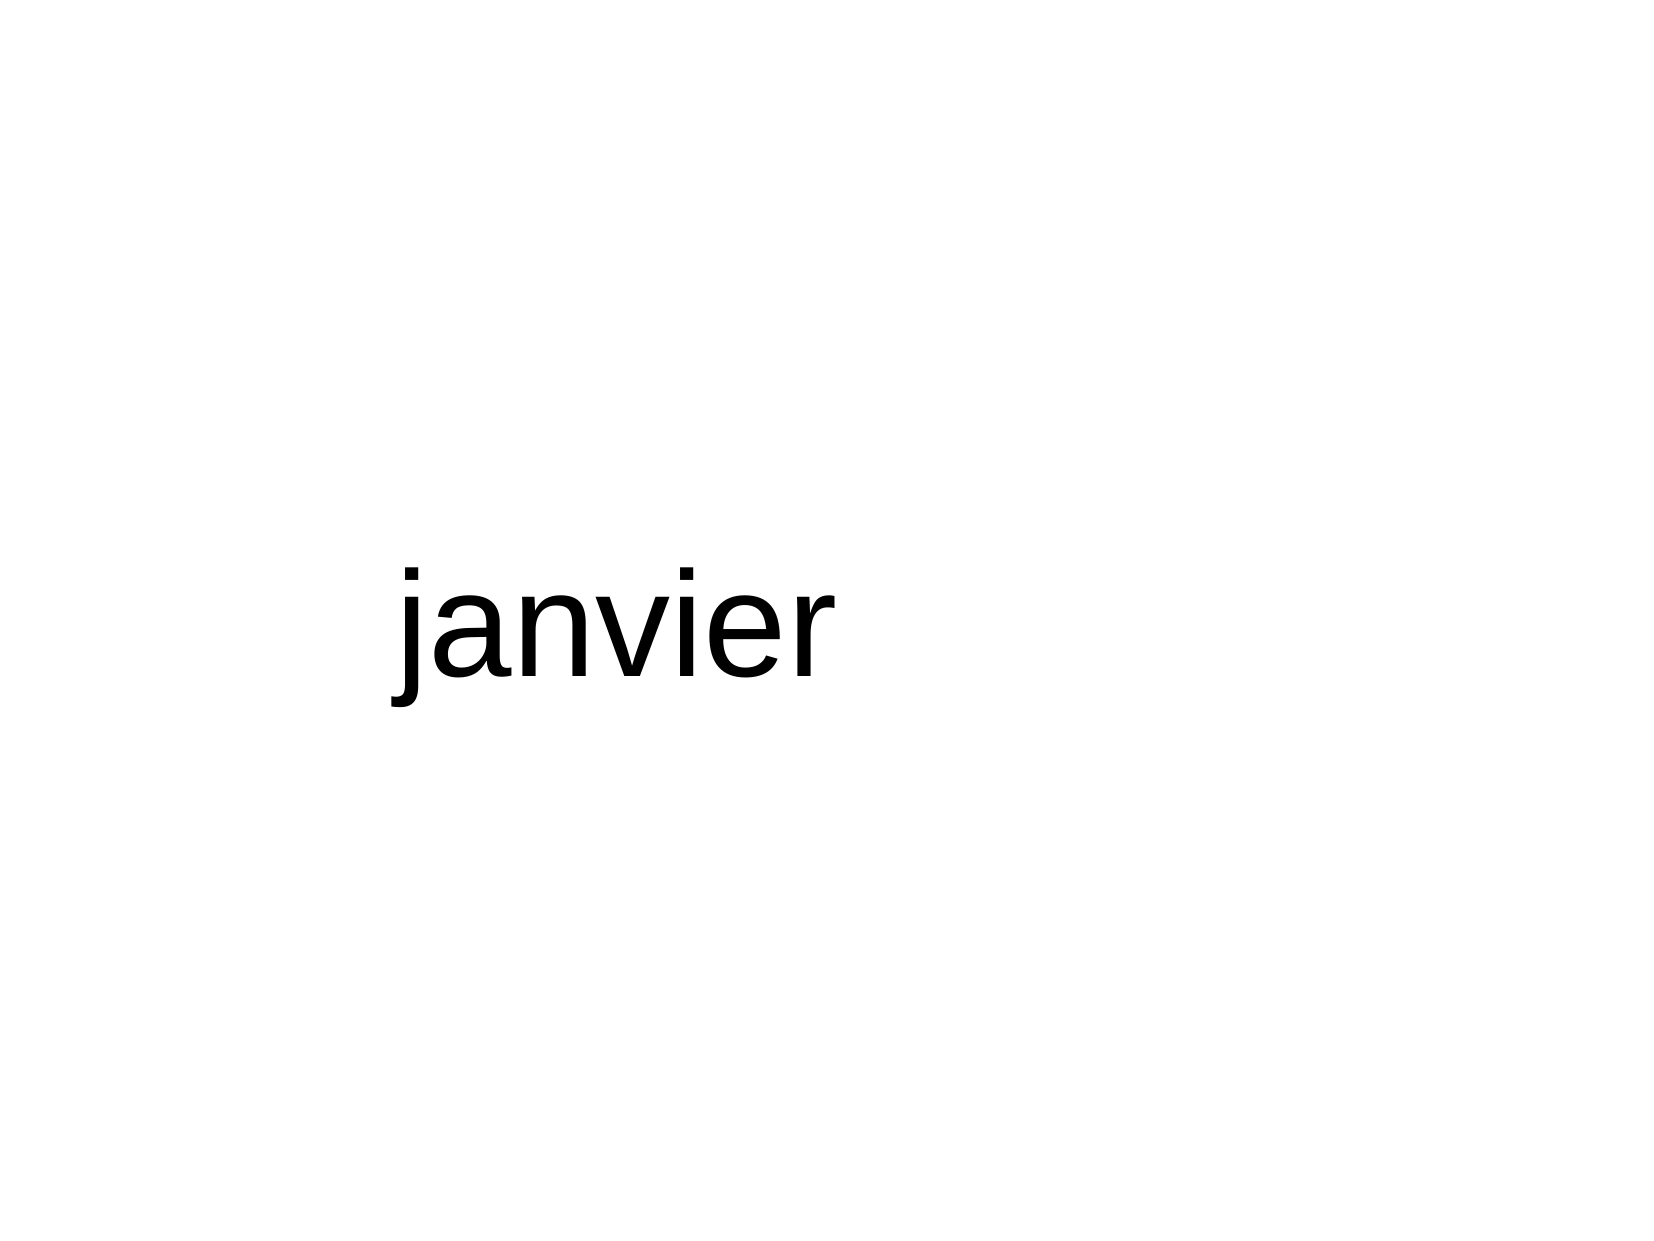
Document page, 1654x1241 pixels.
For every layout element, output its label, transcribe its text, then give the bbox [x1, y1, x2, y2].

text_box janvier [380, 533, 1279, 717]
